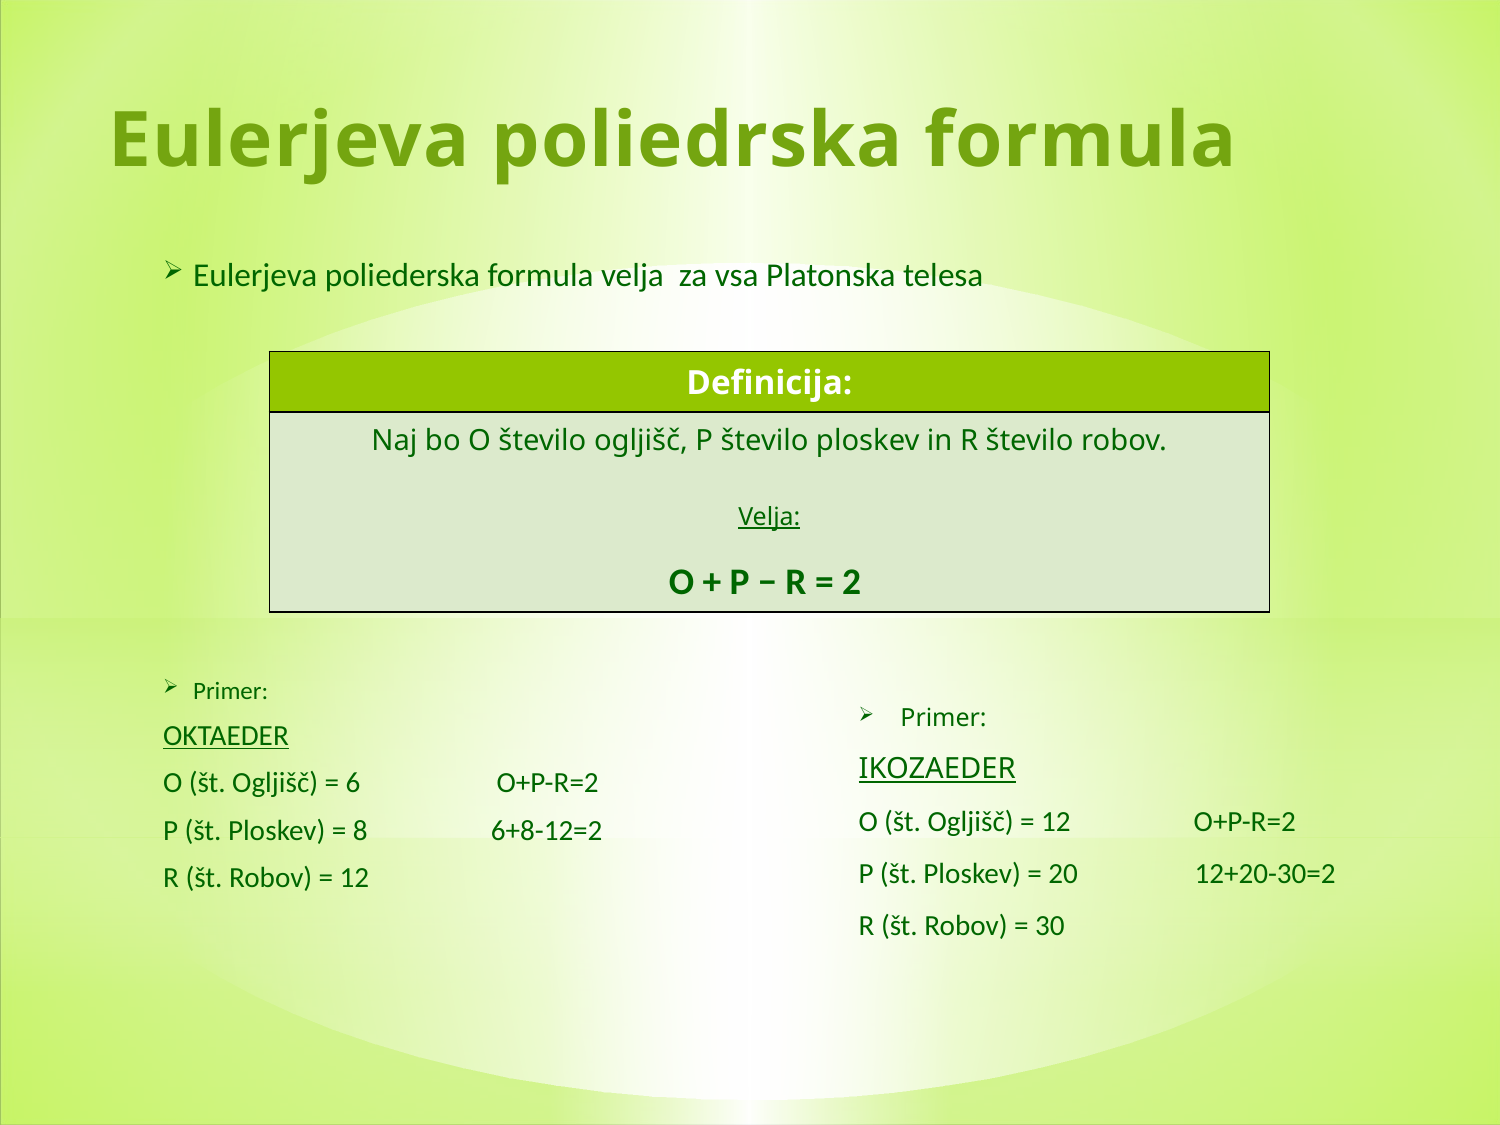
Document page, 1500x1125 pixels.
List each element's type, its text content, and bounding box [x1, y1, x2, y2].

title Eulerjeva poliedrska formula [93, 82, 1336, 270]
text_box Primer: IKOZAEDER O (št. Ogljišč) = 12 O+P-R=2 P (št. Ploskev) = 20 12+20-30=2 R (št. Robov) = 30 [843, 679, 1454, 1024]
table_header Definicija: [270, 352, 1269, 411]
table_cell Naj bo O število ogljišč, P število ploskev in R število robov. Velja: O + P − R = 2 [270, 413, 1269, 611]
list Eulerjeva poliederska formula velja za vsa Platonska telesa Primer: OKTAEDER O (št. Ogljišč) = 6 O+P-R=2 P (št. Ploskev) = 8 6+8-12=2 R (št. Robov) = 12 [140, 246, 1418, 1063]
